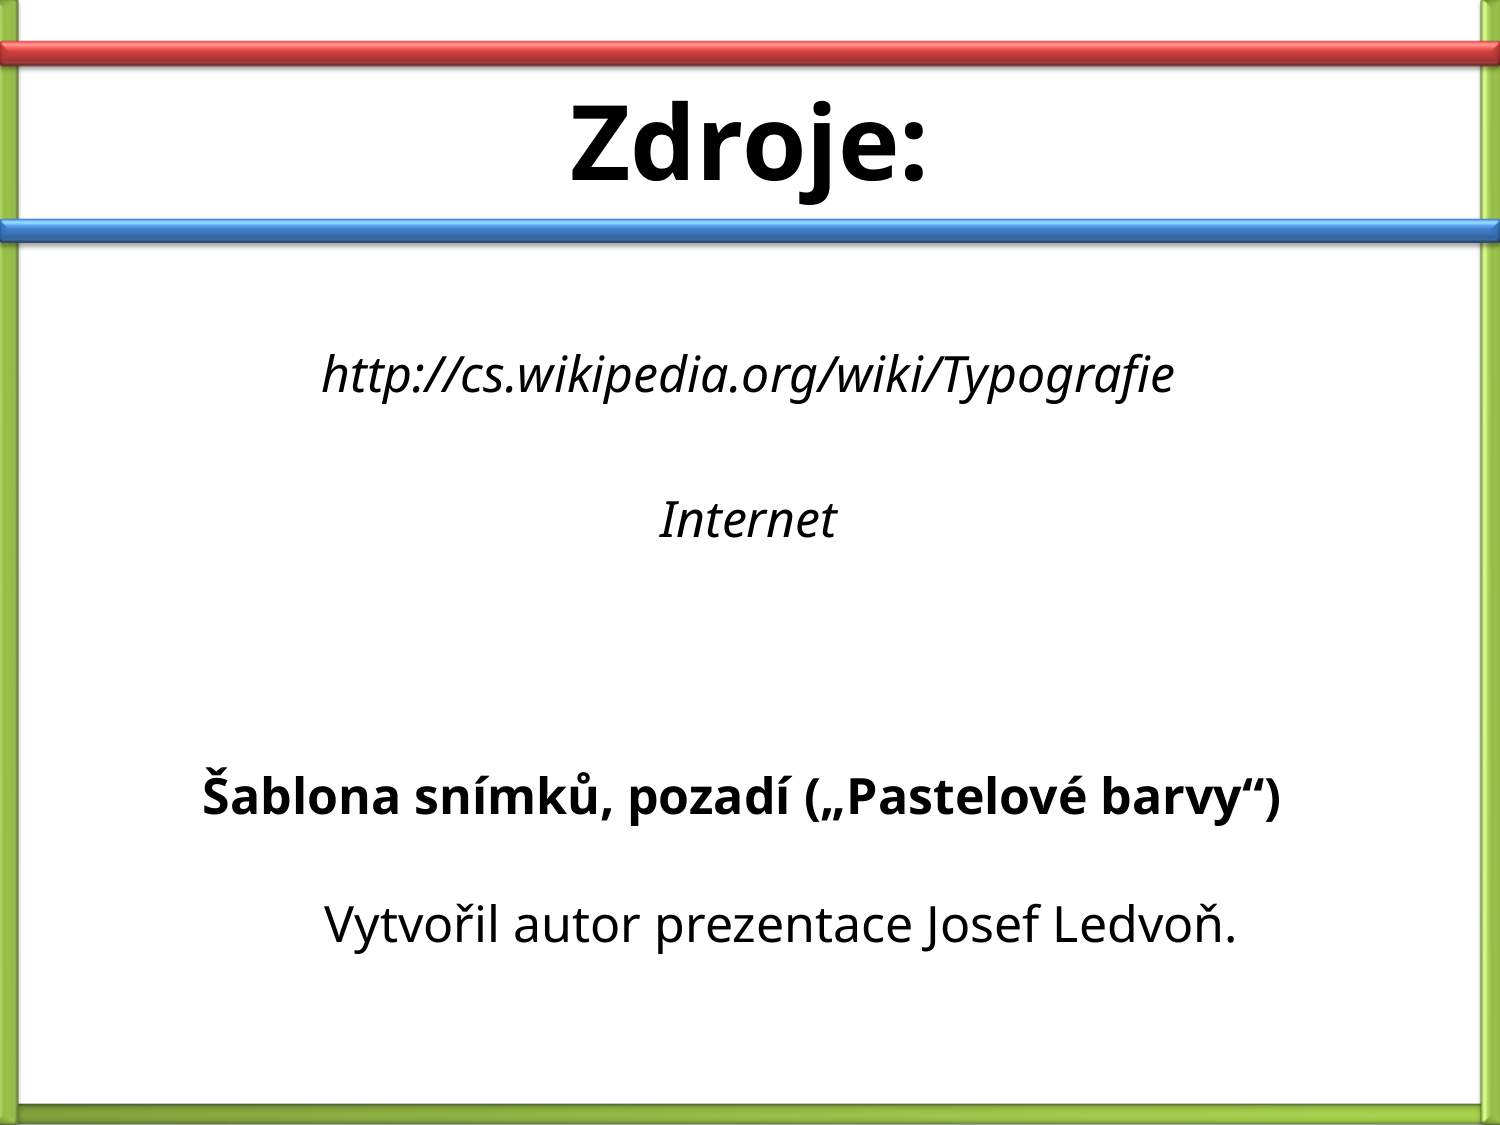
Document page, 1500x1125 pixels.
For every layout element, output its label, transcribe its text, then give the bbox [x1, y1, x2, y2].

list http://cs.wikipedia.org/wiki/Typografie Internet Šablona snímků, pozadí („Pastelové barvy“) Vytvořil autor prezentace Josef Ledvoň. [74, 262, 1424, 1125]
picture [0, 0, 1500, 1125]
title Zdroje: [75, 45, 1426, 233]
